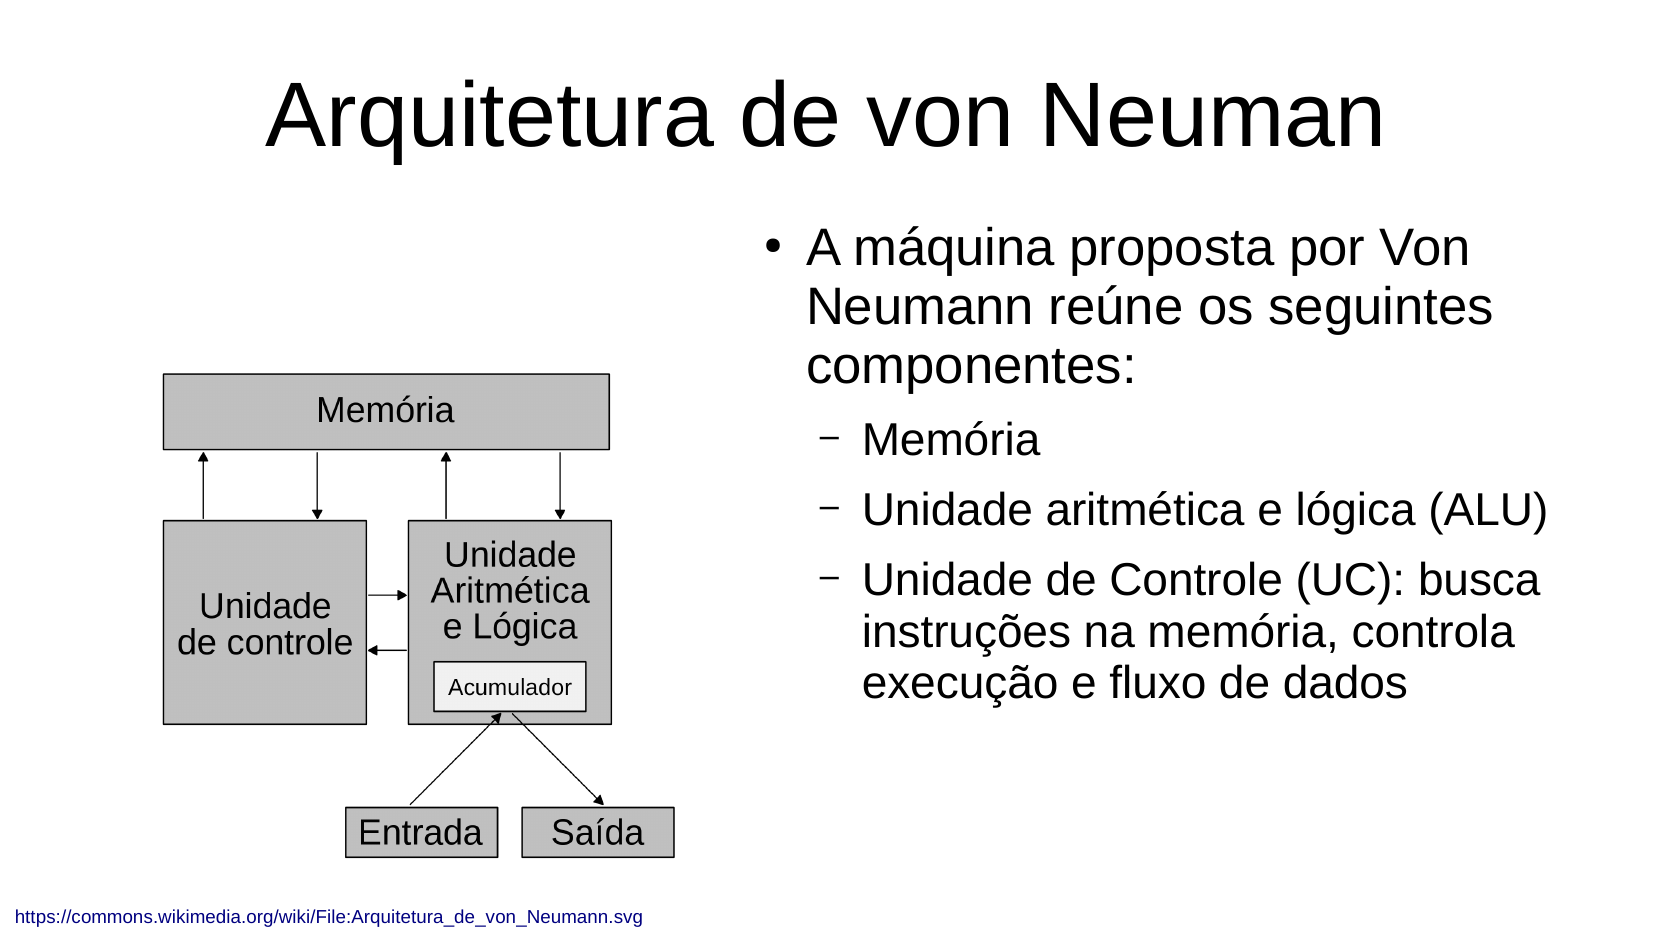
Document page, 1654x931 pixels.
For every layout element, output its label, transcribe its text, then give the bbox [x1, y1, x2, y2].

picture [150, 359, 687, 872]
text_box https://commons.wikimedia.org/wiki/File:Arquitetura_de_von_Neumann.svg [0, 899, 661, 931]
list A máquina proposta por Von Neumann reúne os seguintes componentes: Memória Unidade aritmética e lógica (ALU) Unidade de Controle (UC): busca instruções na memória, controla execução e fluxo de dados [750, 217, 1571, 758]
title Arquitetura de von Neuman [82, 37, 1571, 193]
